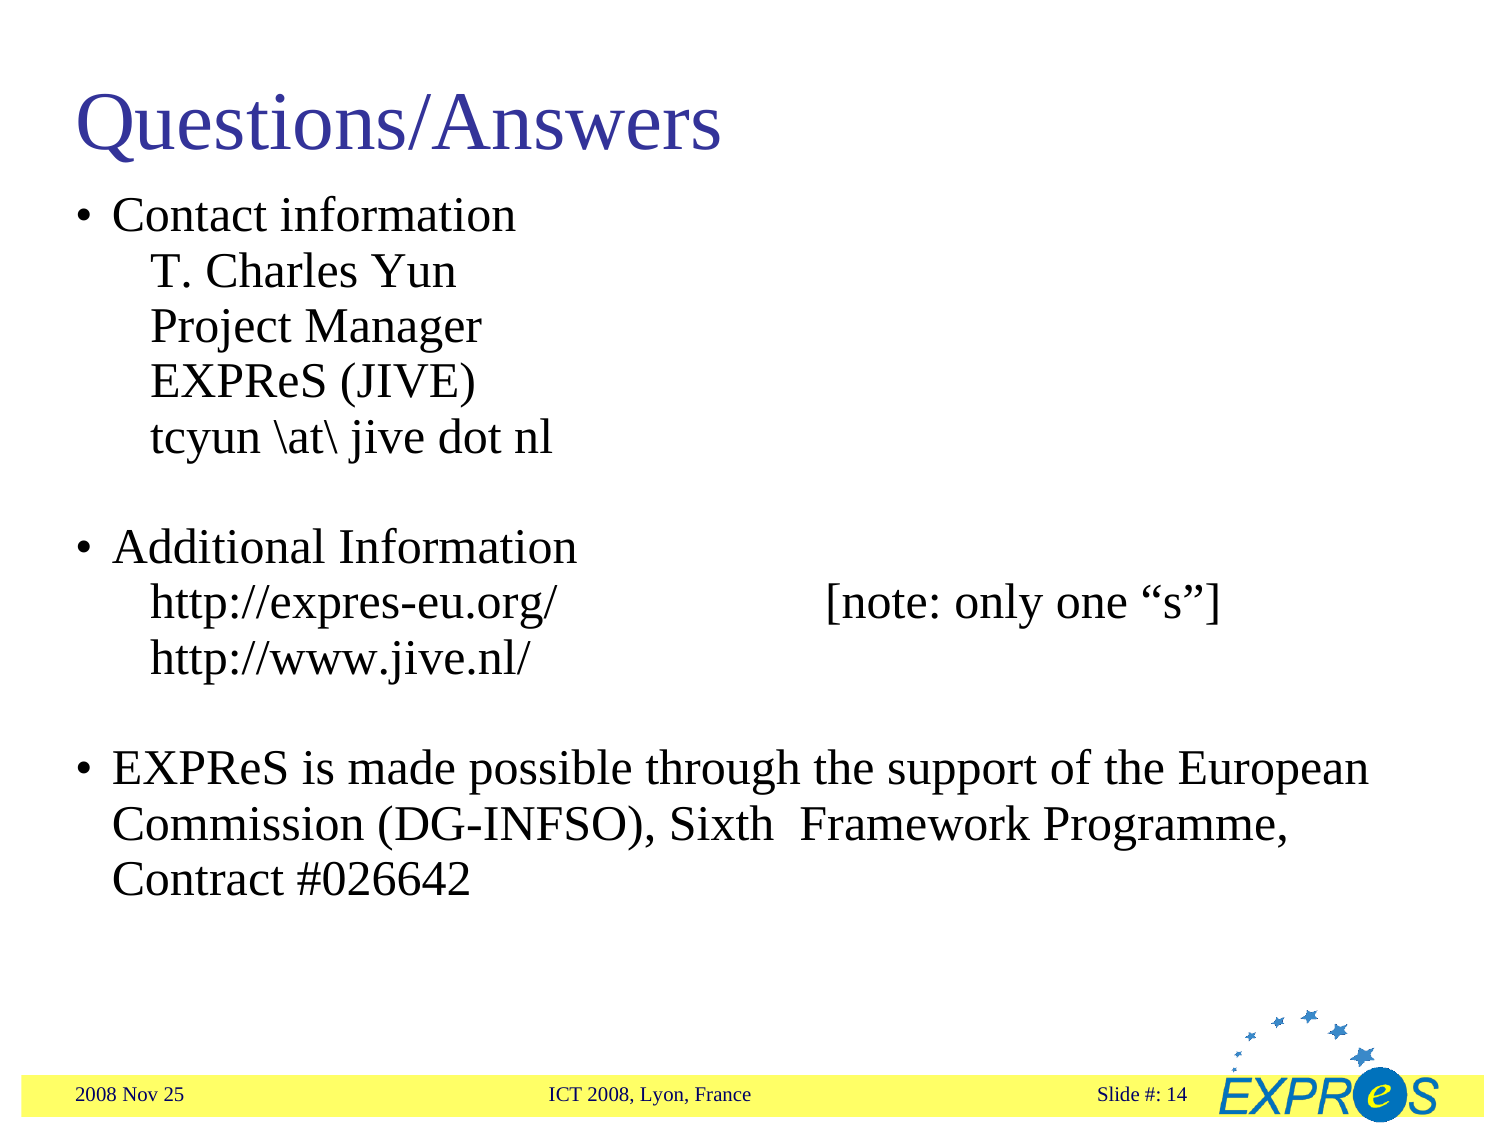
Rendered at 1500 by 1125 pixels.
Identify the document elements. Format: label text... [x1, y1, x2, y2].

title Questions/Answers [75, 71, 1426, 172]
list Contact information T. Charles Yun Project Manager EXPReS (JIVE) tcyun \at\ jive dot nl Additional Information http://expres-eu.org/ [note: only one “s”] http://www.jive.nl/ EXPReS is made possible through the support of the European Commission (DG-INFSO), Sixth Framework Programme, Contract #026642 [75, 187, 1426, 1038]
picture [21, 1006, 1500, 1125]
